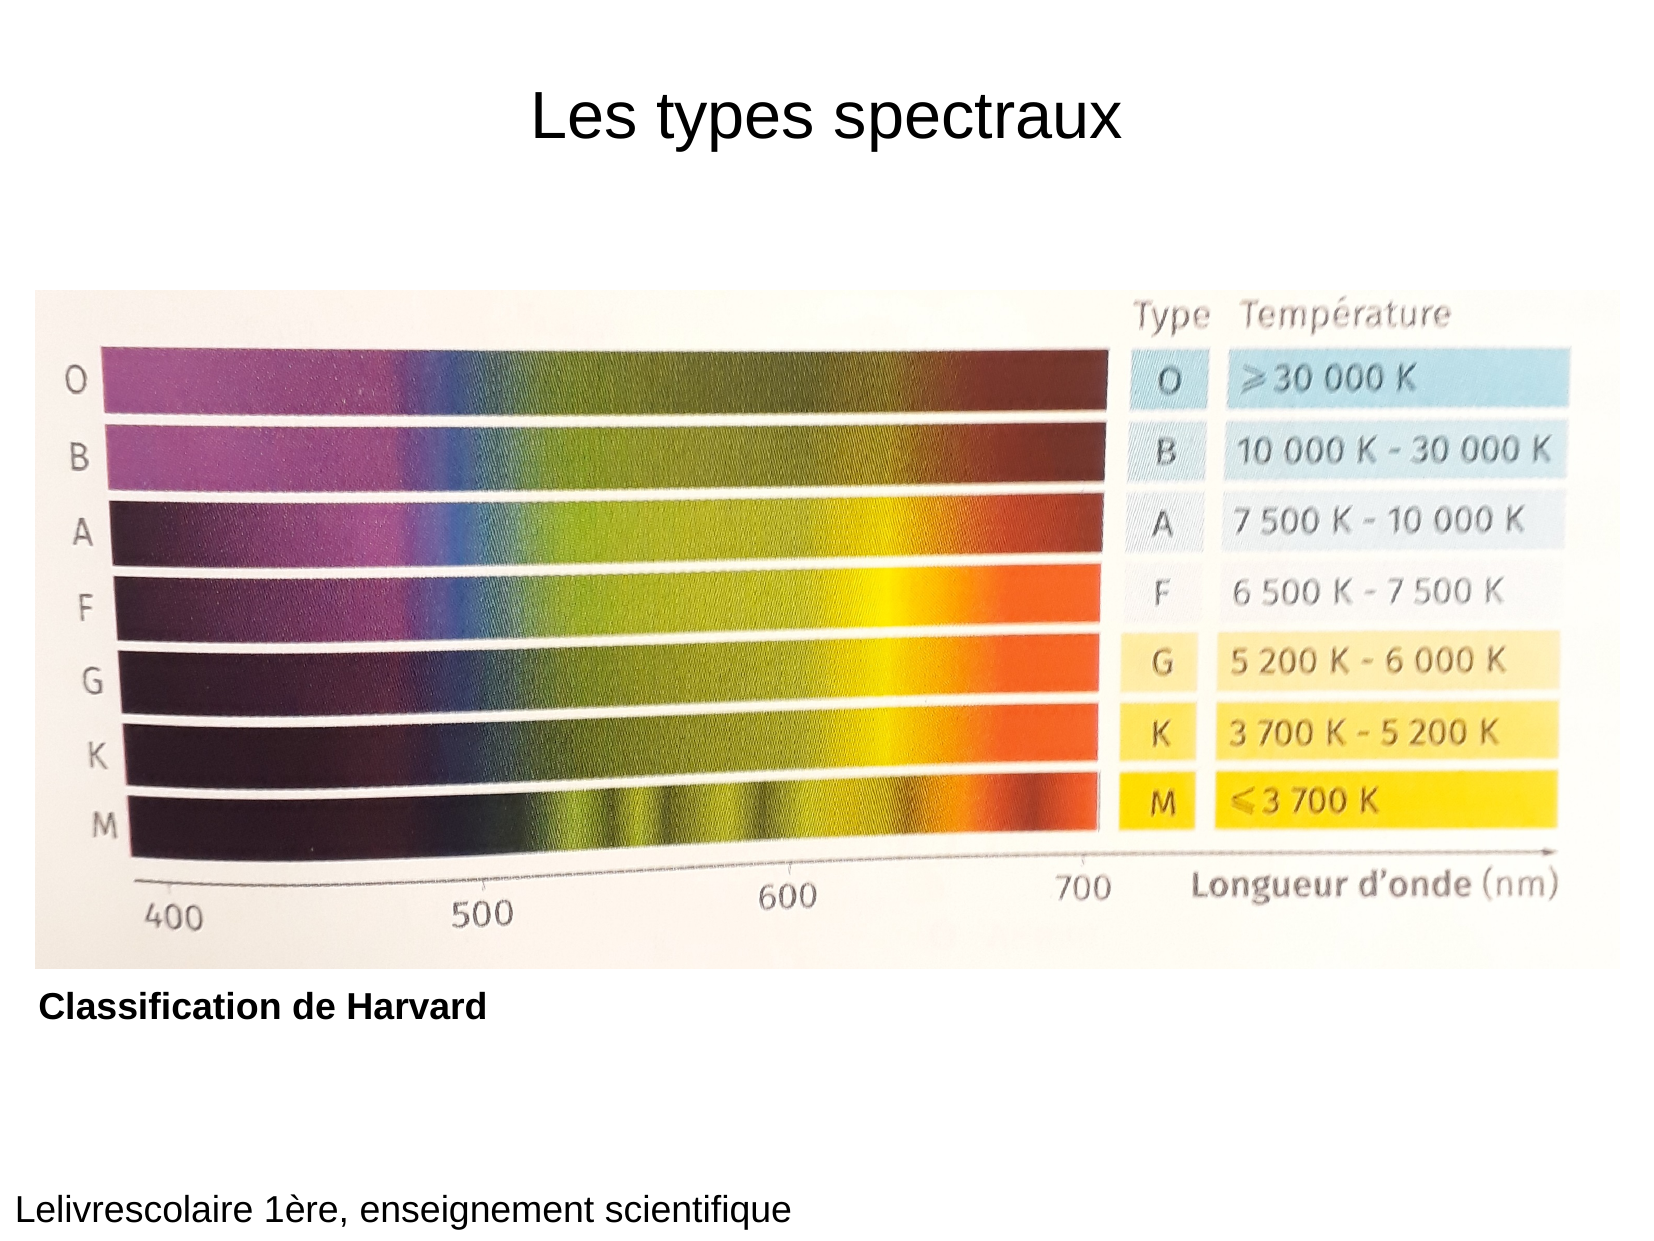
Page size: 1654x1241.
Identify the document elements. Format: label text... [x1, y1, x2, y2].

text_box Classification de Harvard [23, 977, 1560, 1036]
picture [35, 290, 1620, 969]
text_box Lelivrescolaire 1ère, enseignement scientifique [0, 1181, 1264, 1238]
text_box Les types spectraux [0, 71, 1654, 161]
